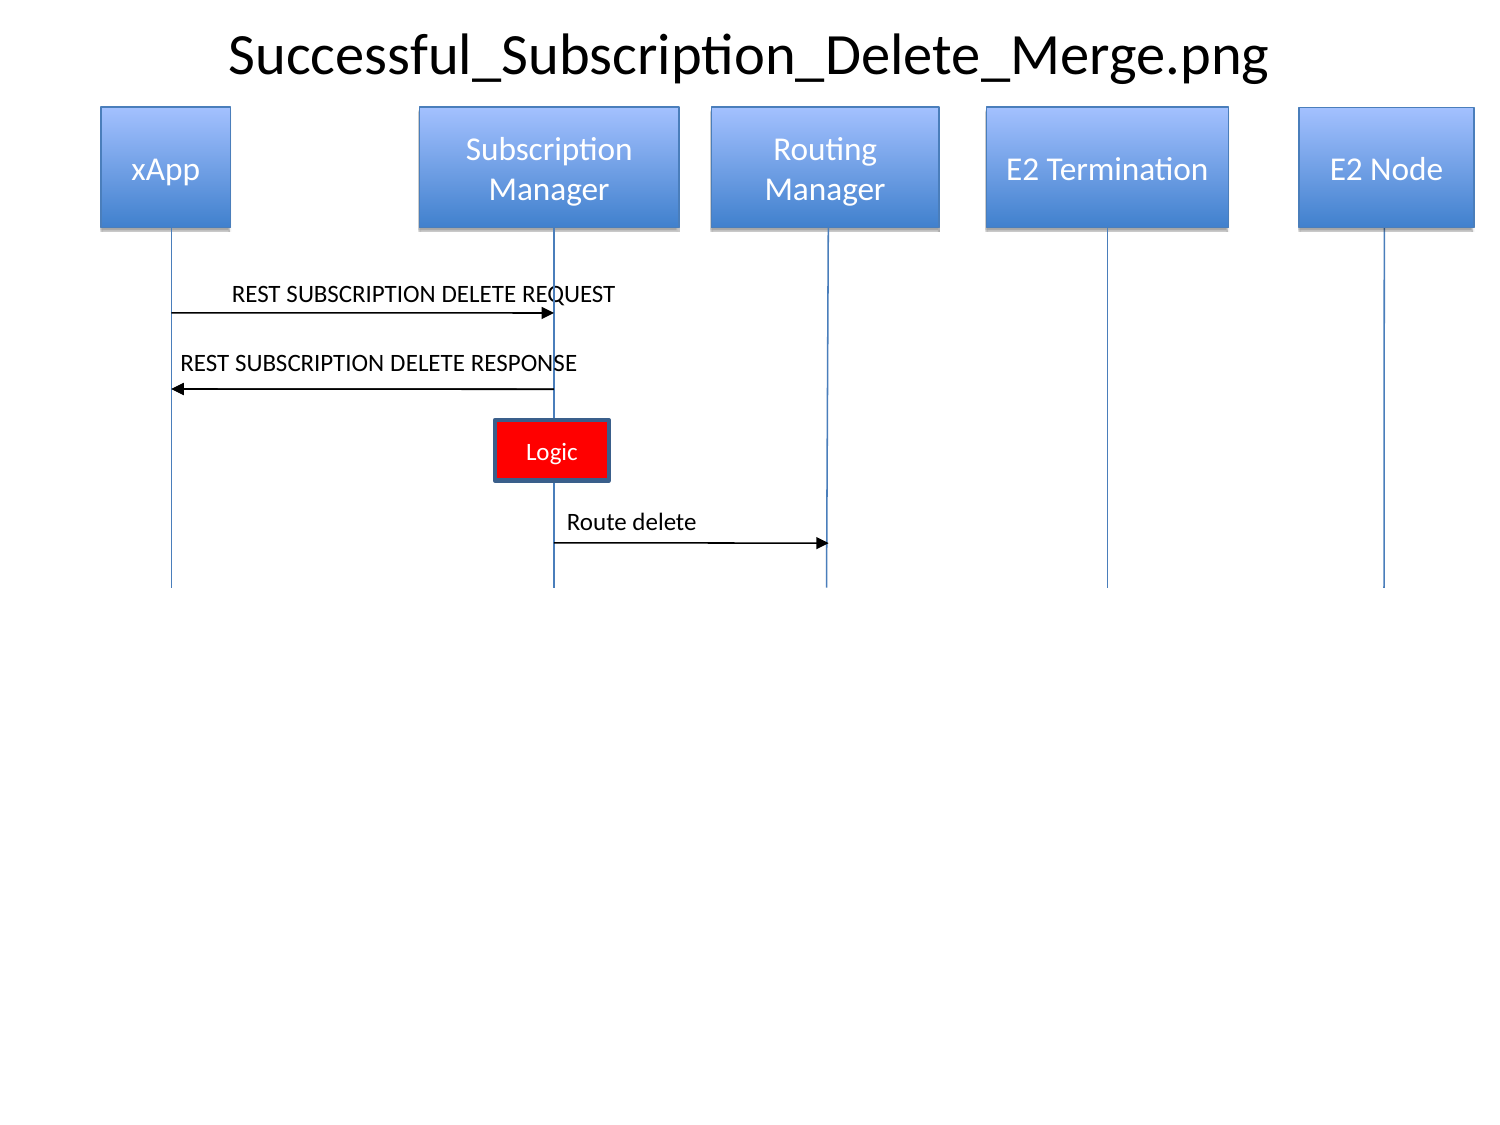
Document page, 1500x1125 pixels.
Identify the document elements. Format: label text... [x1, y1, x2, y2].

text_box E2 Termination [986, 107, 1229, 228]
text_box xApp [101, 107, 231, 228]
text_box REST SUBSCRIPTION DELETE RESPONSE [165, 338, 709, 384]
text_box Subscription Manager [419, 107, 680, 228]
text_box Routing Manager [711, 107, 939, 228]
text_box E2 Node [1299, 107, 1474, 228]
title Successful_Subscription_Delete_Merge.png [75, 7, 1425, 95]
text_box Logic [494, 420, 609, 481]
text_box REST SUBSCRIPTION DELETE REQUEST [217, 269, 553, 312]
text_box Route delete [552, 498, 774, 544]
text_box REST SUBSCRIPTION DELETE REQUEST [555, 269, 632, 315]
